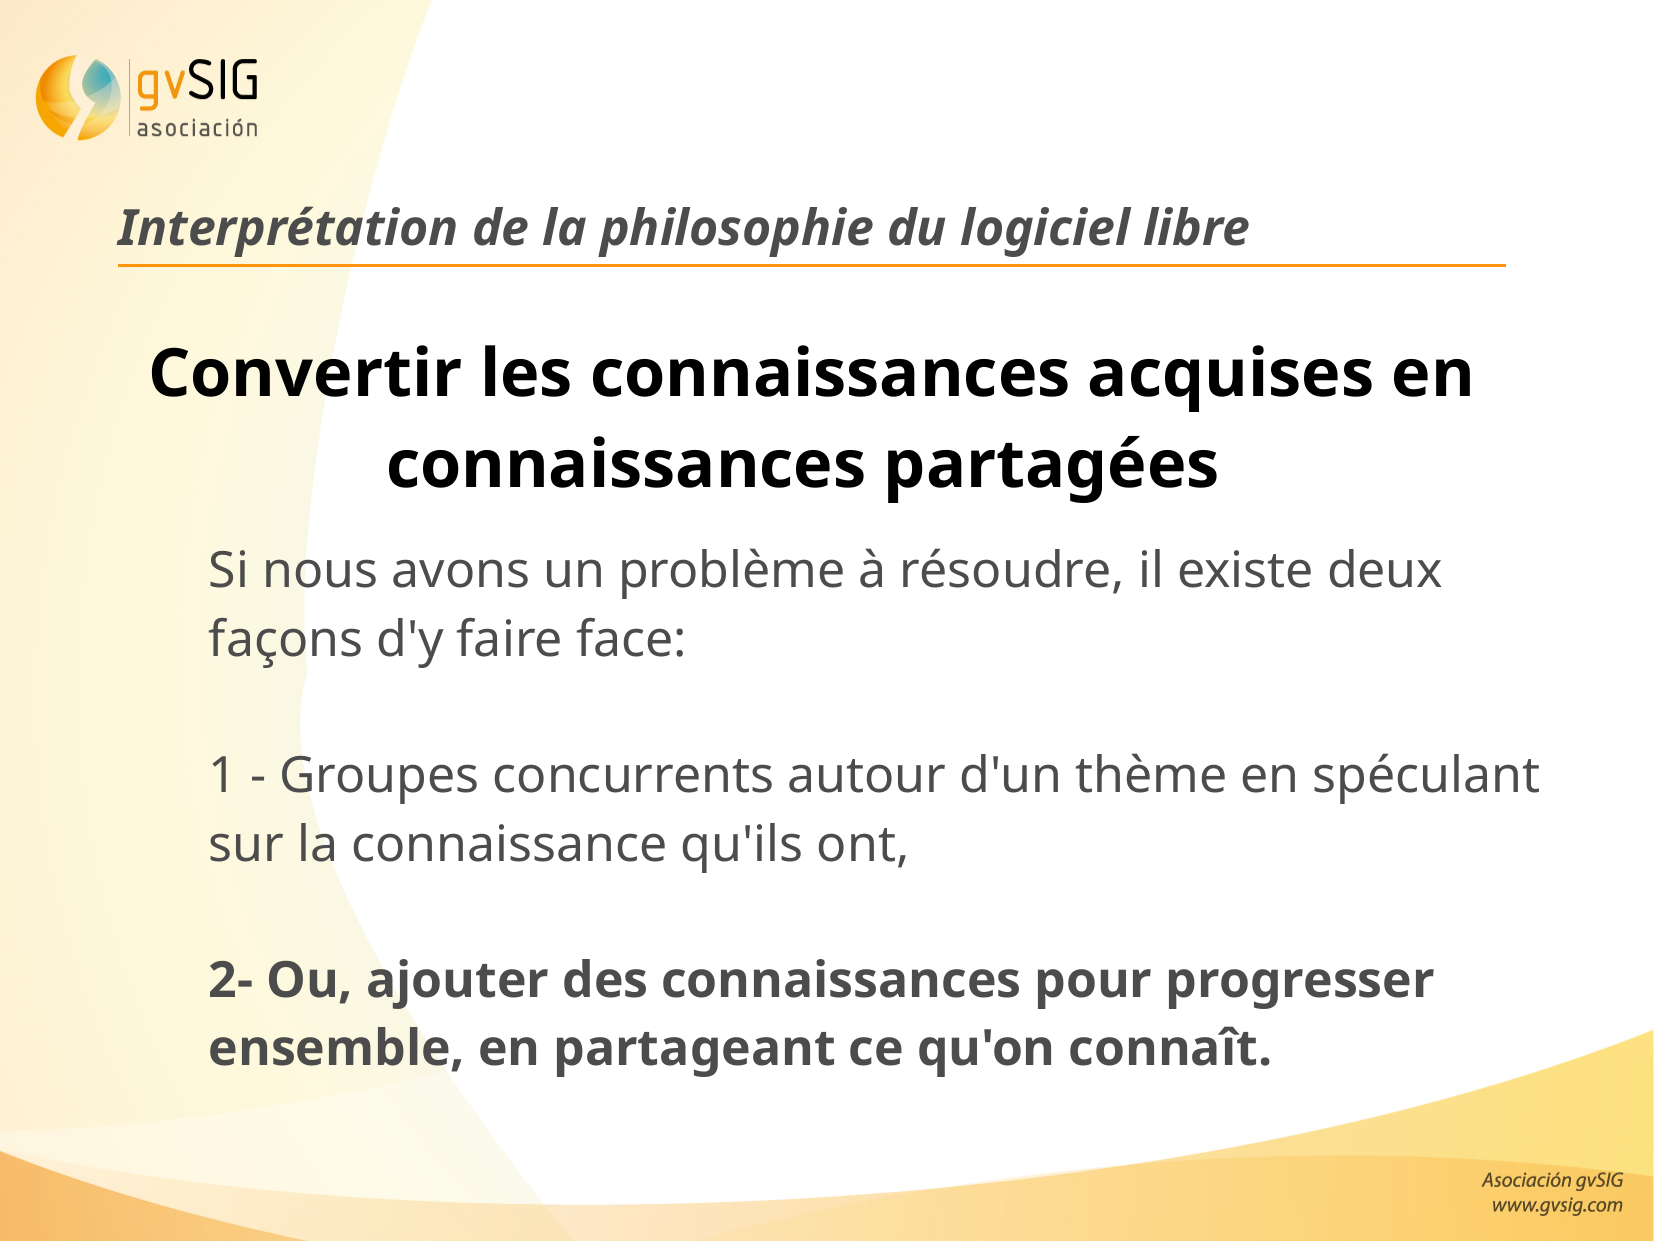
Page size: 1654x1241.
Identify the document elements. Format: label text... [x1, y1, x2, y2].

title Interprétation de la philosophie du logiciel libre [118, 177, 1607, 276]
text_box Convertir les connaissances acquises en connaissances partagées [118, 299, 1506, 533]
text_box Si nous avons un problème à résoudre, il existe deux façons d'y faire face: 1 - Groupes concurrents autour d'un thème en spéculant sur la connaissance qu'ils ont, 2- Ou, ajouter des connaissances pour progresser ensemble, en partageant ce qu'on connaît. [208, 545, 1607, 1070]
picture [0, 0, 1654, 1241]
